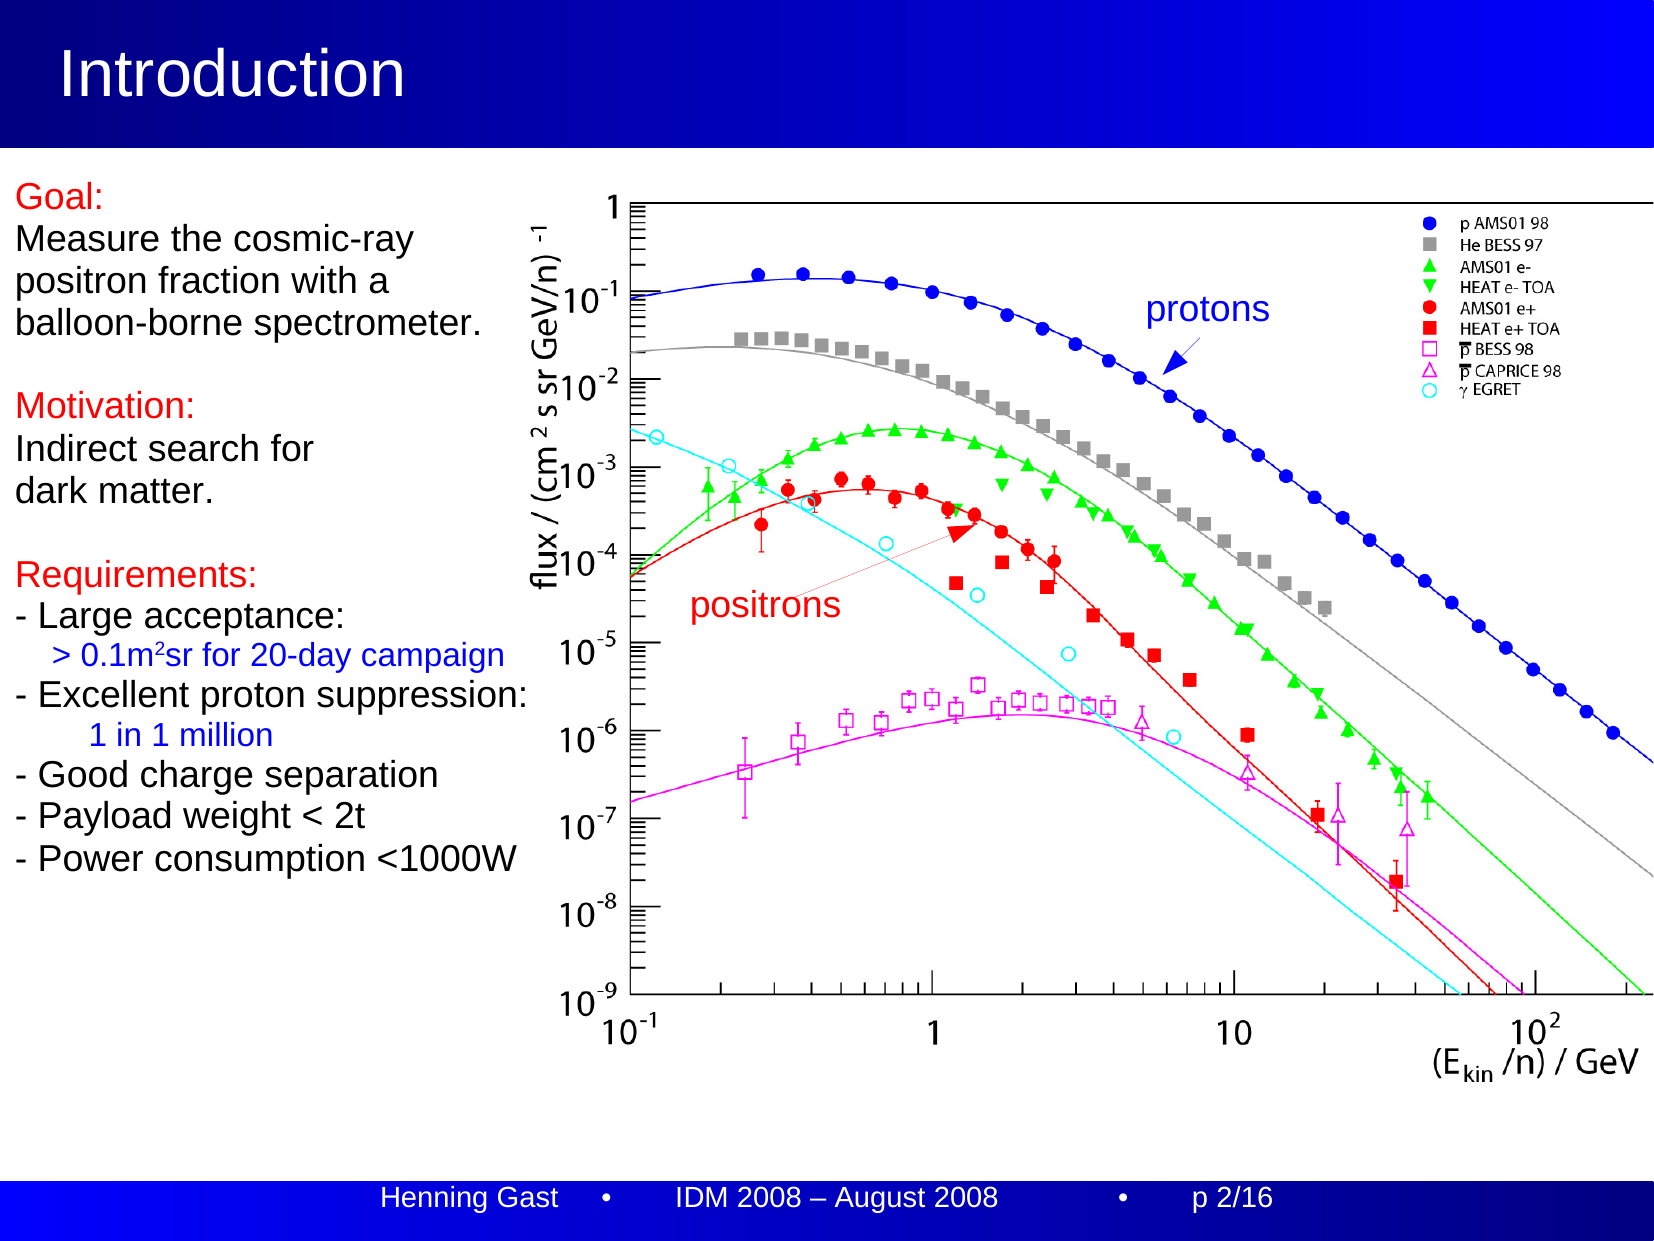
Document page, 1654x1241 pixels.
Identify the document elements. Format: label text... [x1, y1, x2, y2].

text_box protons [1130, 280, 1319, 351]
text_box positrons [675, 576, 863, 648]
text_box Goal: Measure the cosmic-ray positron fraction with a balloon-borne spectrometer. Motivation: Indirect search for dark matter. Requirements: - Large acceptance: > 0.1m2sr for 20-day campaign - Excellent proton suppression: 1 in 1 million - Good charge separation - Payload weight < 2t - Power consumption <1000W [0, 167, 557, 1118]
title Introduction [0, 0, 1654, 148]
picture [525, 187, 1654, 1088]
